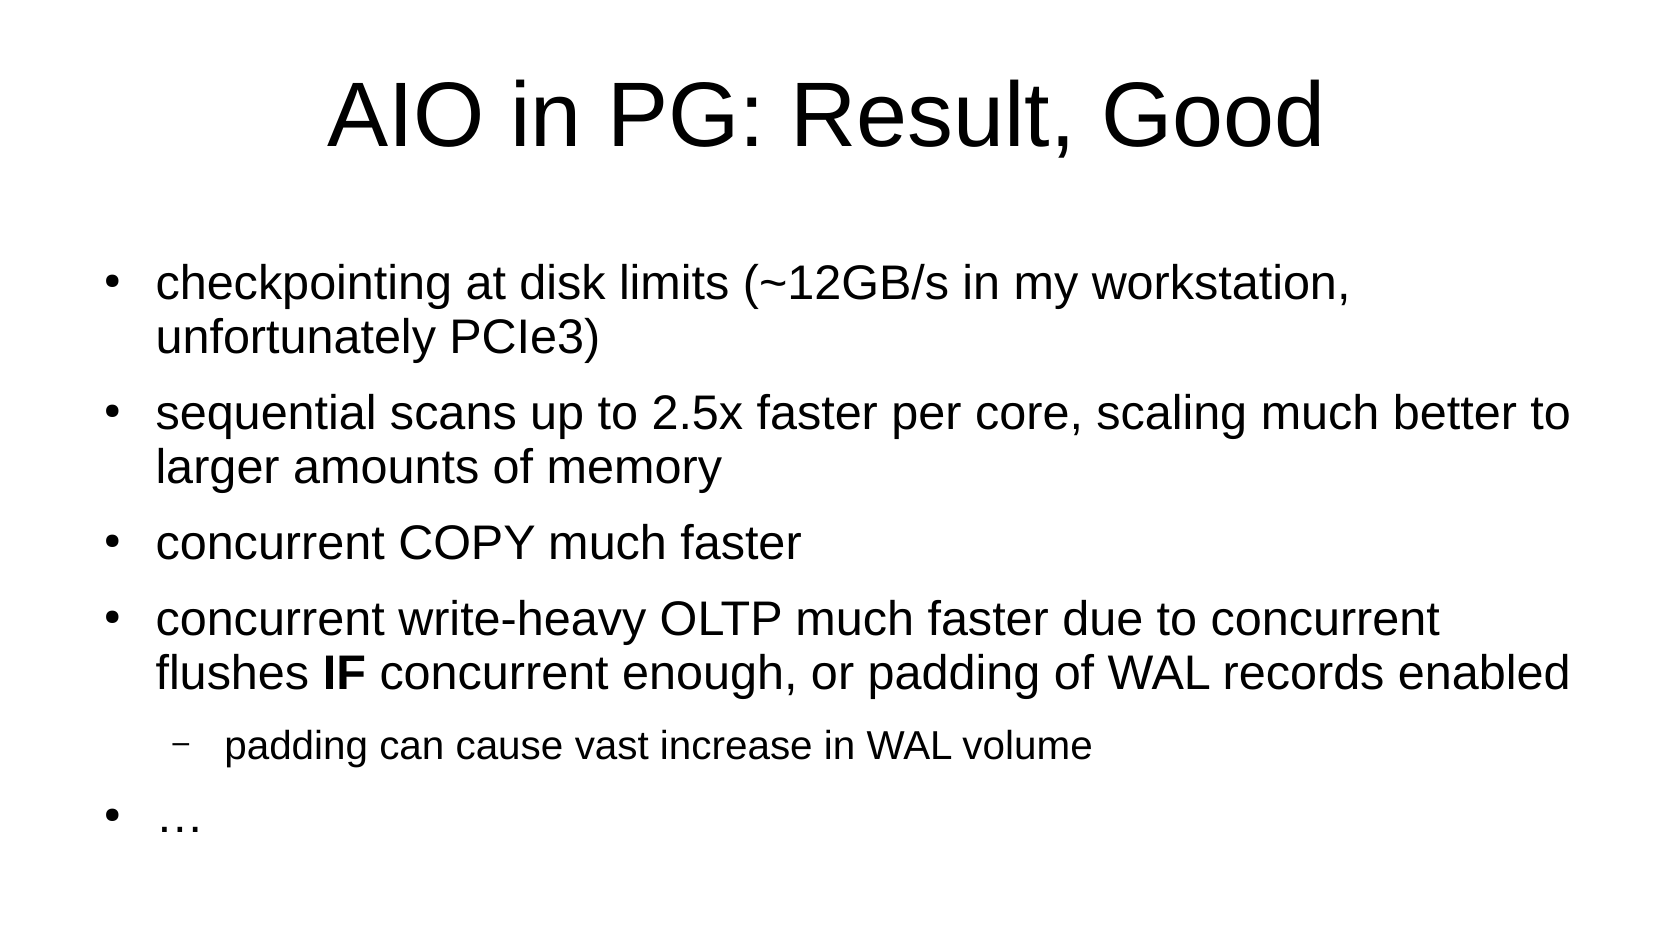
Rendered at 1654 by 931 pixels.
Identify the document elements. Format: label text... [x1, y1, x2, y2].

title AIO in PG: Result, Good [82, 37, 1571, 193]
list checkpointing at disk limits (~12GB/s in my workstation, unfortunately PCIe3) sequential scans up to 2.5x faster per core, scaling much better to larger amounts of memory concurrent COPY much faster concurrent write-heavy OLTP much faster due to concurrent flushes IF concurrent enough, or padding of WAL records enabled padding can cause vast increase in WAL volume … [86, 255, 1576, 901]
